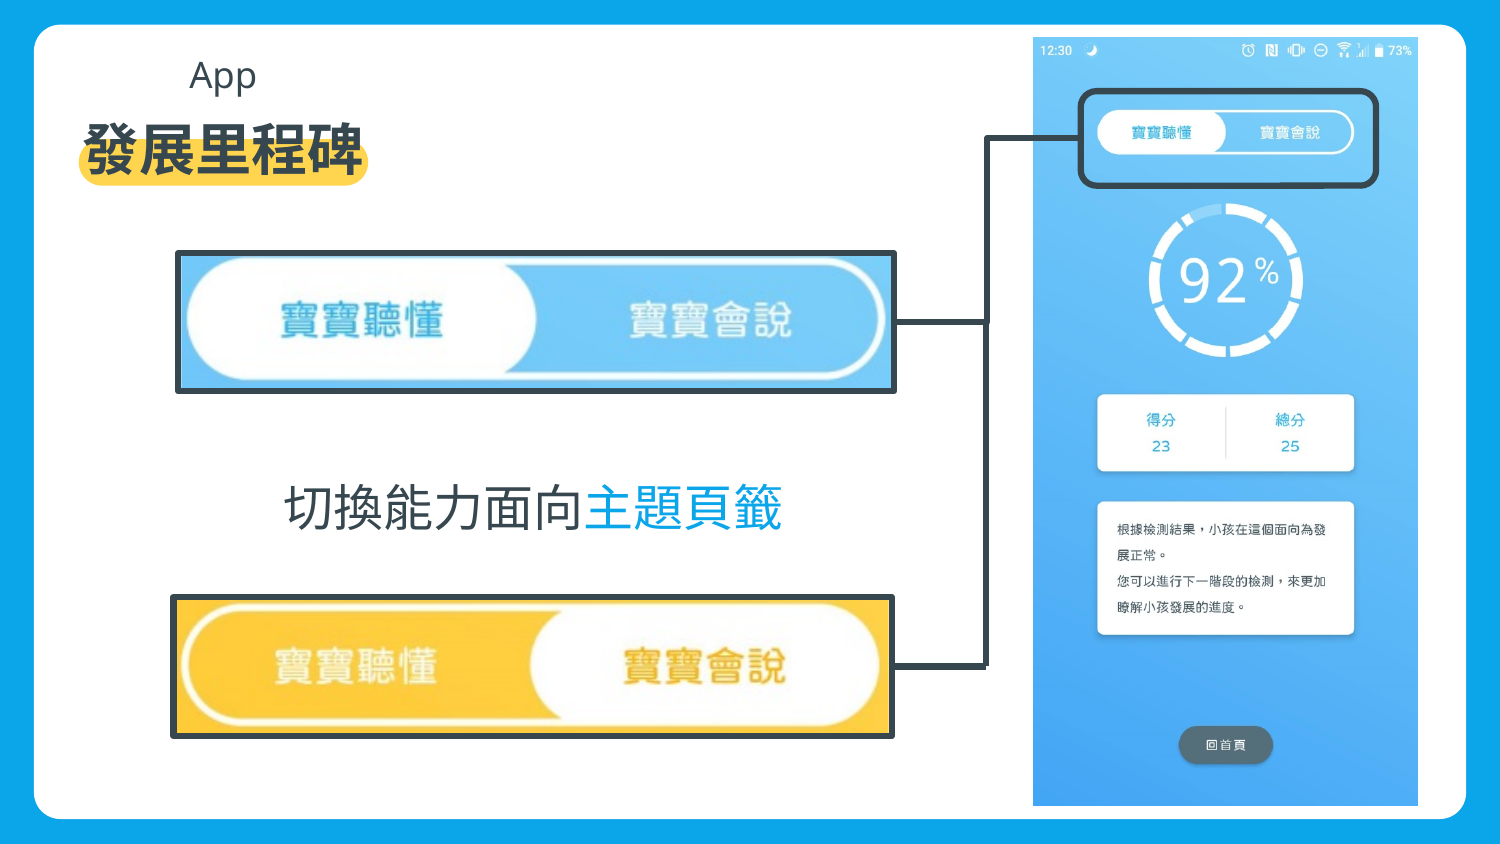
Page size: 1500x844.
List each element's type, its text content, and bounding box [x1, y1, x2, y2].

picture [176, 600, 889, 733]
text_box 切換能力面向主題頁籤 [268, 469, 804, 545]
picture [181, 256, 891, 389]
picture [1033, 38, 1418, 806]
picture [1084, 95, 1372, 182]
list App [93, 43, 354, 103]
list 發展里程碑 [64, 111, 383, 194]
